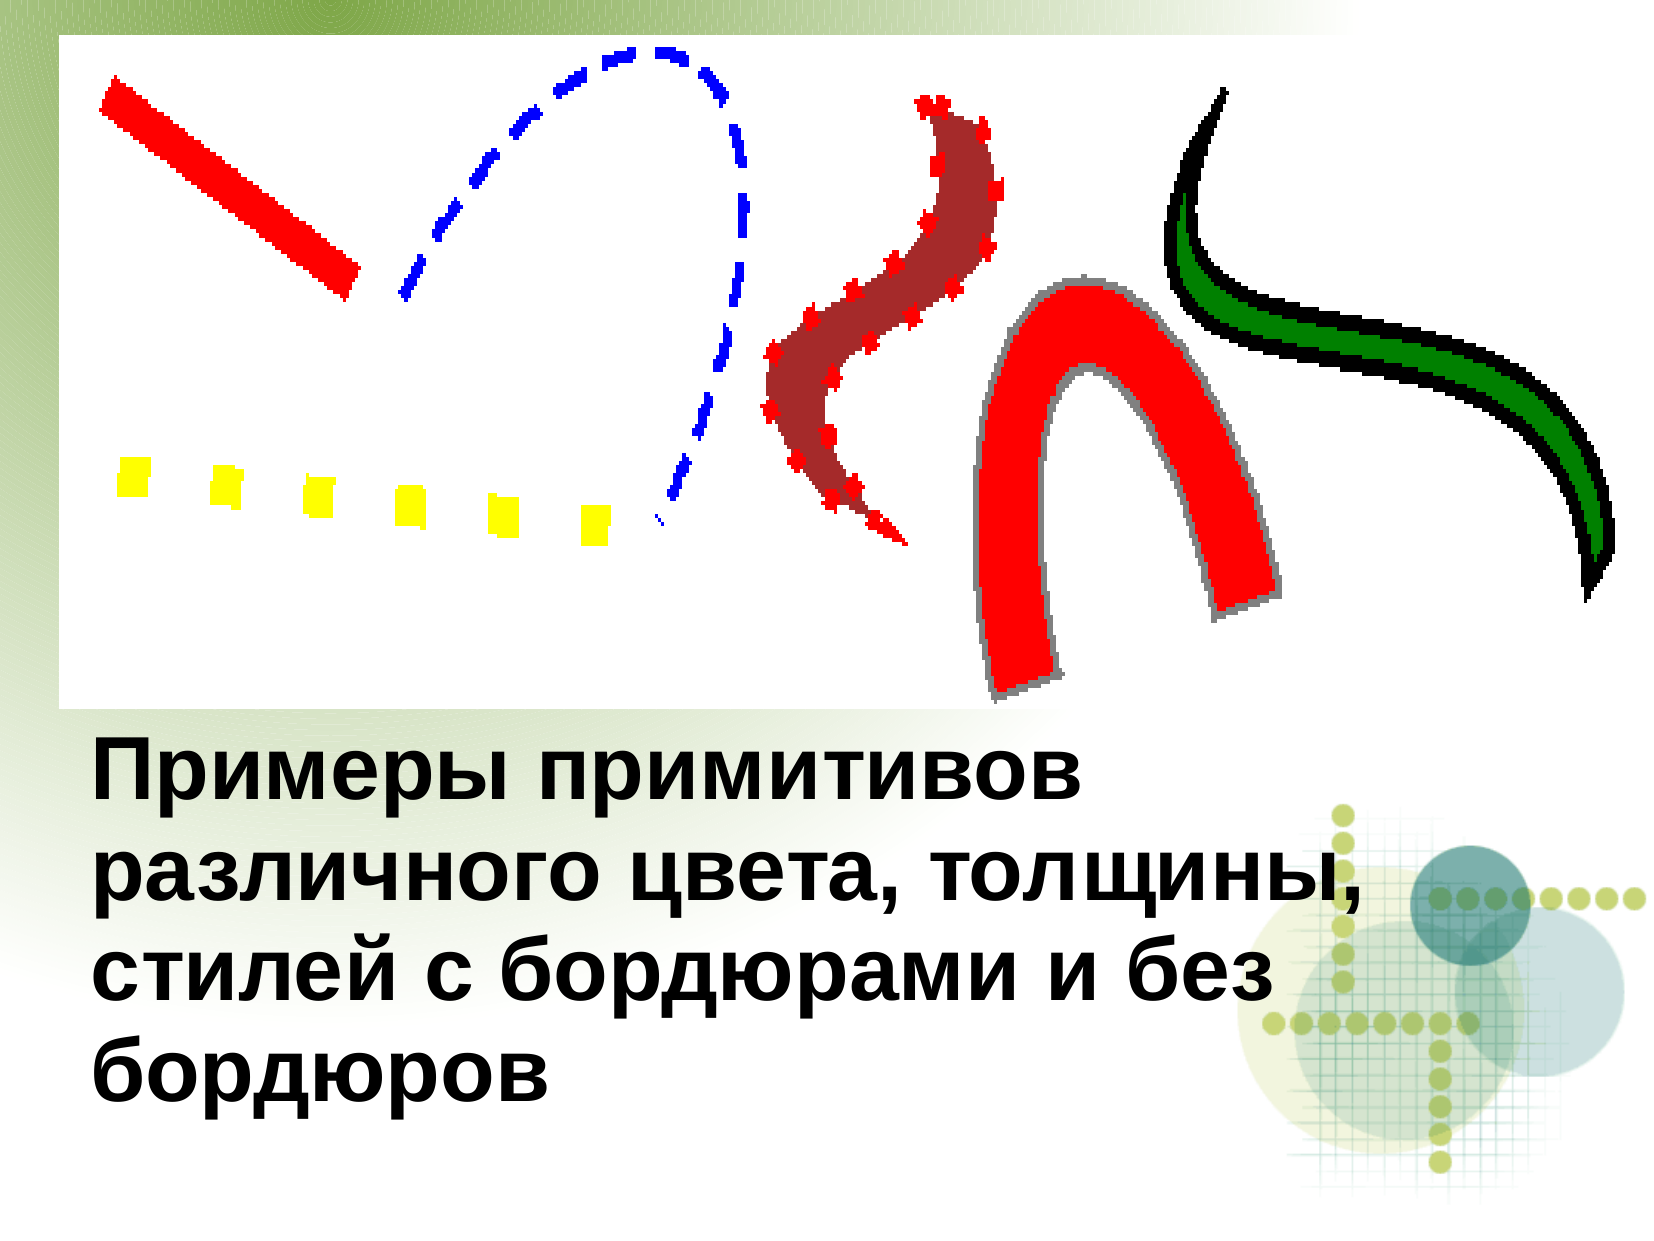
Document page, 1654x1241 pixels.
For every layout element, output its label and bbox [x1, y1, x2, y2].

picture [1224, 792, 1654, 1211]
picture [59, 35, 1625, 709]
chart [88, 738, 1591, 1121]
